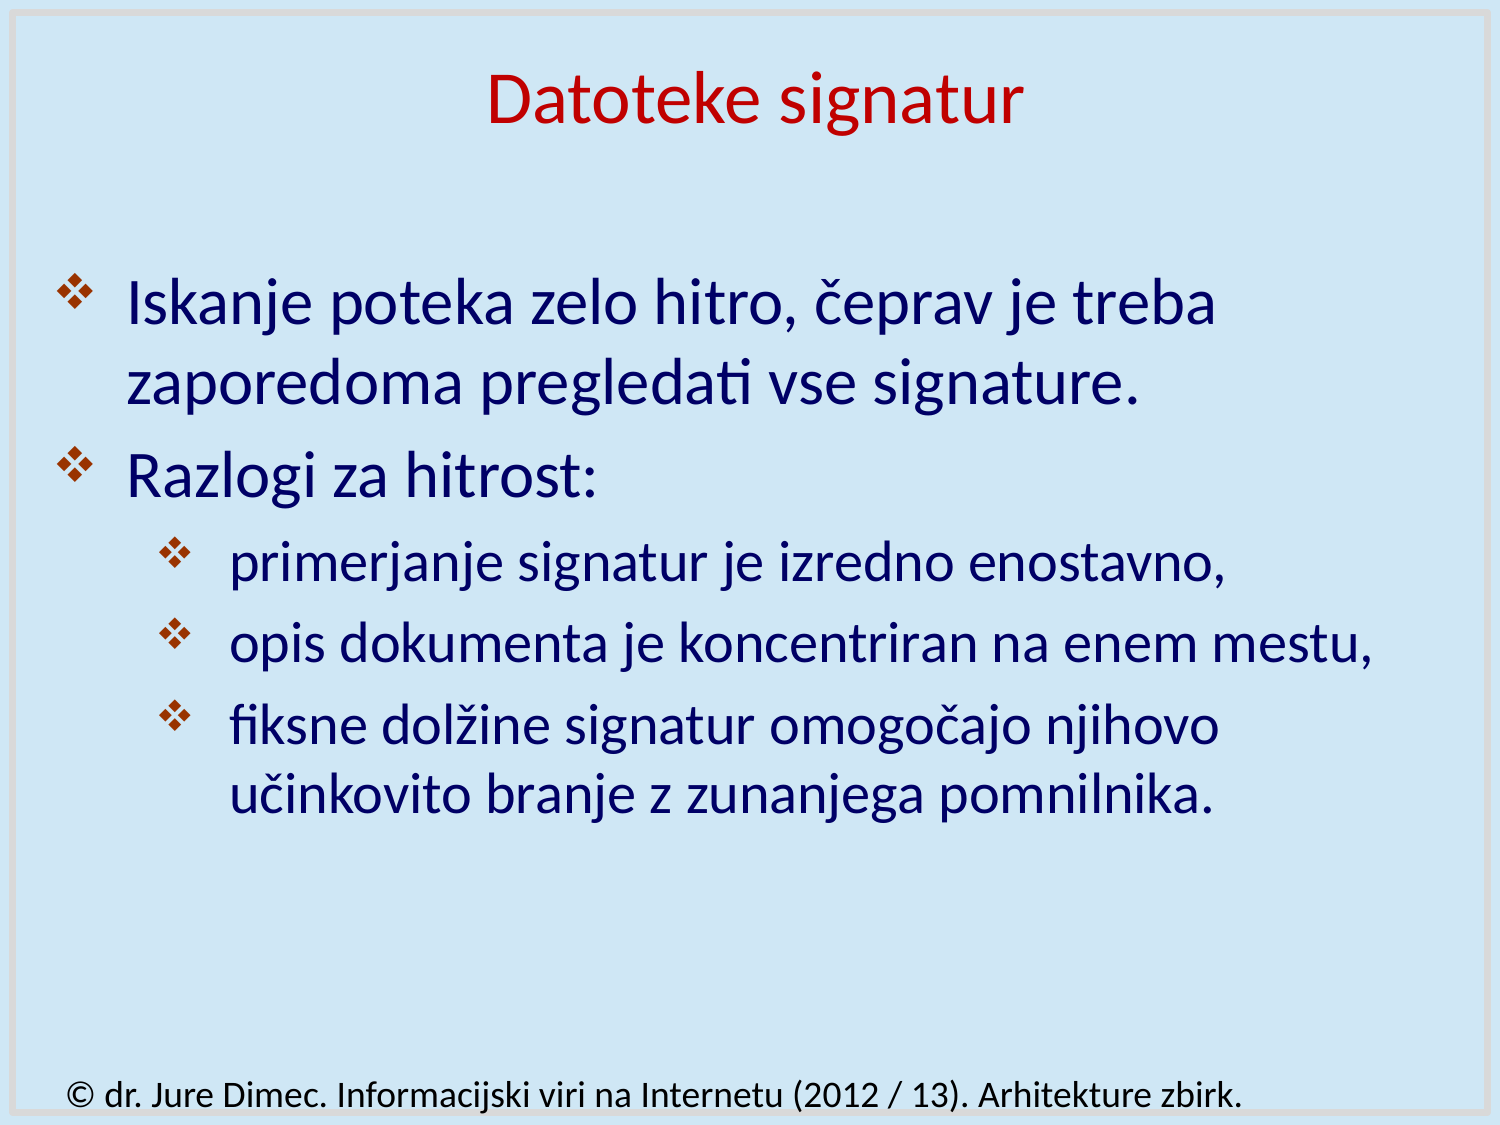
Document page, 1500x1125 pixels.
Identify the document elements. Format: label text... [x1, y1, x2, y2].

footer © dr. Jure Dimec. Informacijski viri na Internetu (2012 / 13). Arhitekture zbirk. [50, 1062, 1300, 1103]
list Iskanje poteka zelo hitro, čeprav je treba zaporedoma pregledati vse signature. Razlogi za hitrost: primerjanje signatur je izredno enostavno, opis dokumenta je koncentriran na enem mestu, fiksne dolžine signatur omogočajo njihovo učinkovito branje z zunanjega pomnilnika. [37, 249, 1475, 1050]
title Datoteke signatur [37, 37, 1475, 150]
